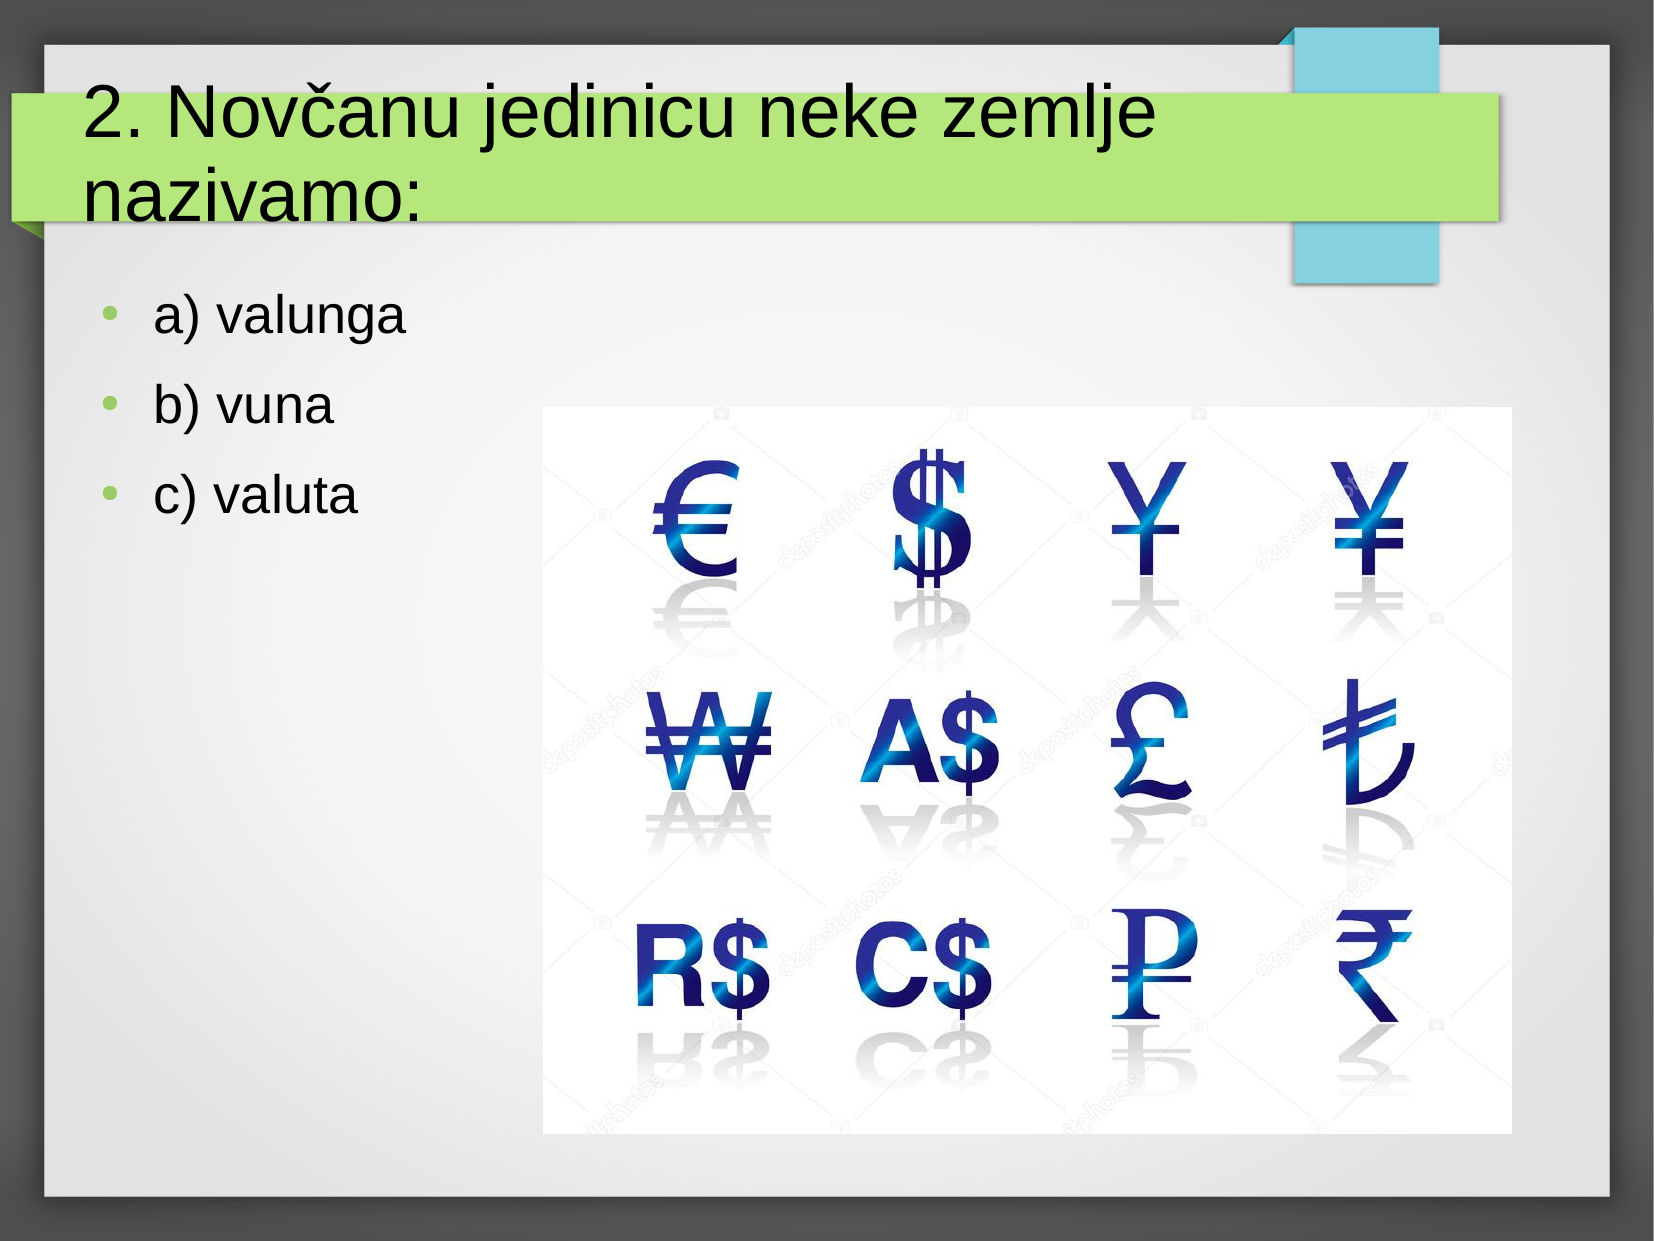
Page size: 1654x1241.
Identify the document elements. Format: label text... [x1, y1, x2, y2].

picture [0, 0, 1654, 1241]
list a) valunga b) vuna c) valuta [82, 284, 1571, 1004]
title 2. Novčanu jedinicu neke zemlje nazivamo: [82, 69, 1264, 238]
